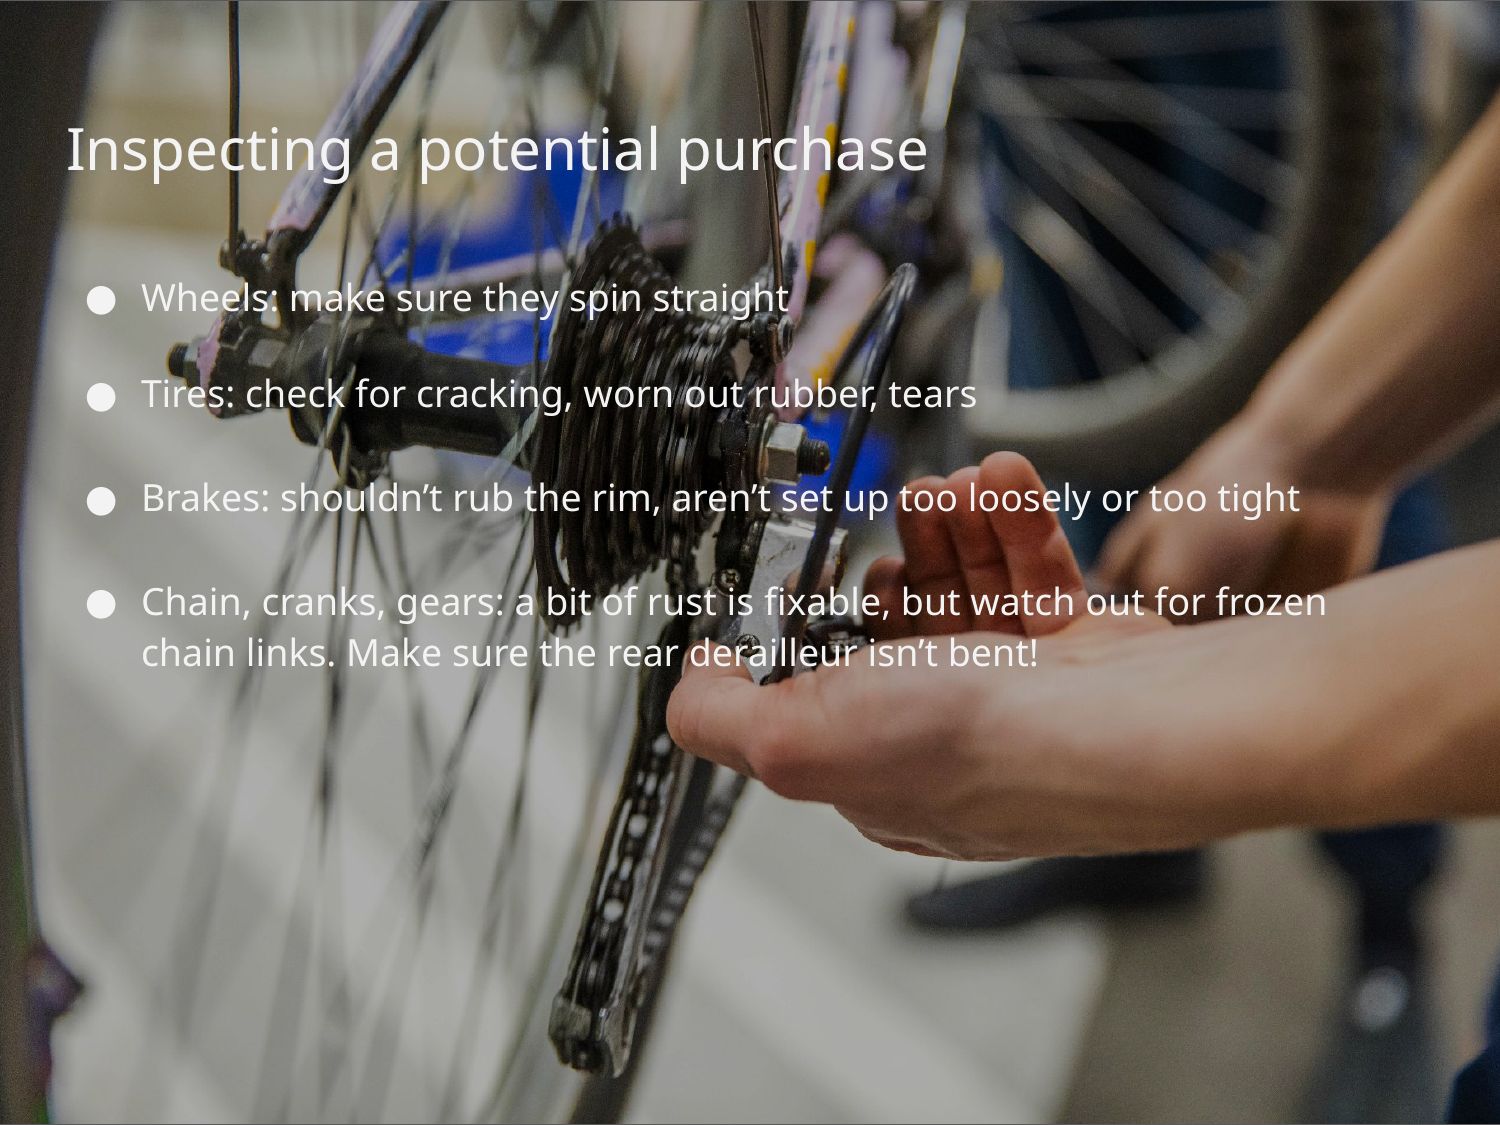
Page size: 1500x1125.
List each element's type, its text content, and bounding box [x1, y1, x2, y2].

text_box [0, 0, 1500, 1125]
list Wheels: make sure they spin straight Tires: check for cracking, worn out rubber, tears Brakes: shouldn’t rub the rim, aren’t set up too loosely or too tight Chain, cranks, gears: a bit of rust is fixable, but watch out for frozen chain links. Make sure the rear derailleur isn’t bent! [51, 252, 1449, 1000]
title Inspecting a potential purchase [51, 97, 1449, 223]
